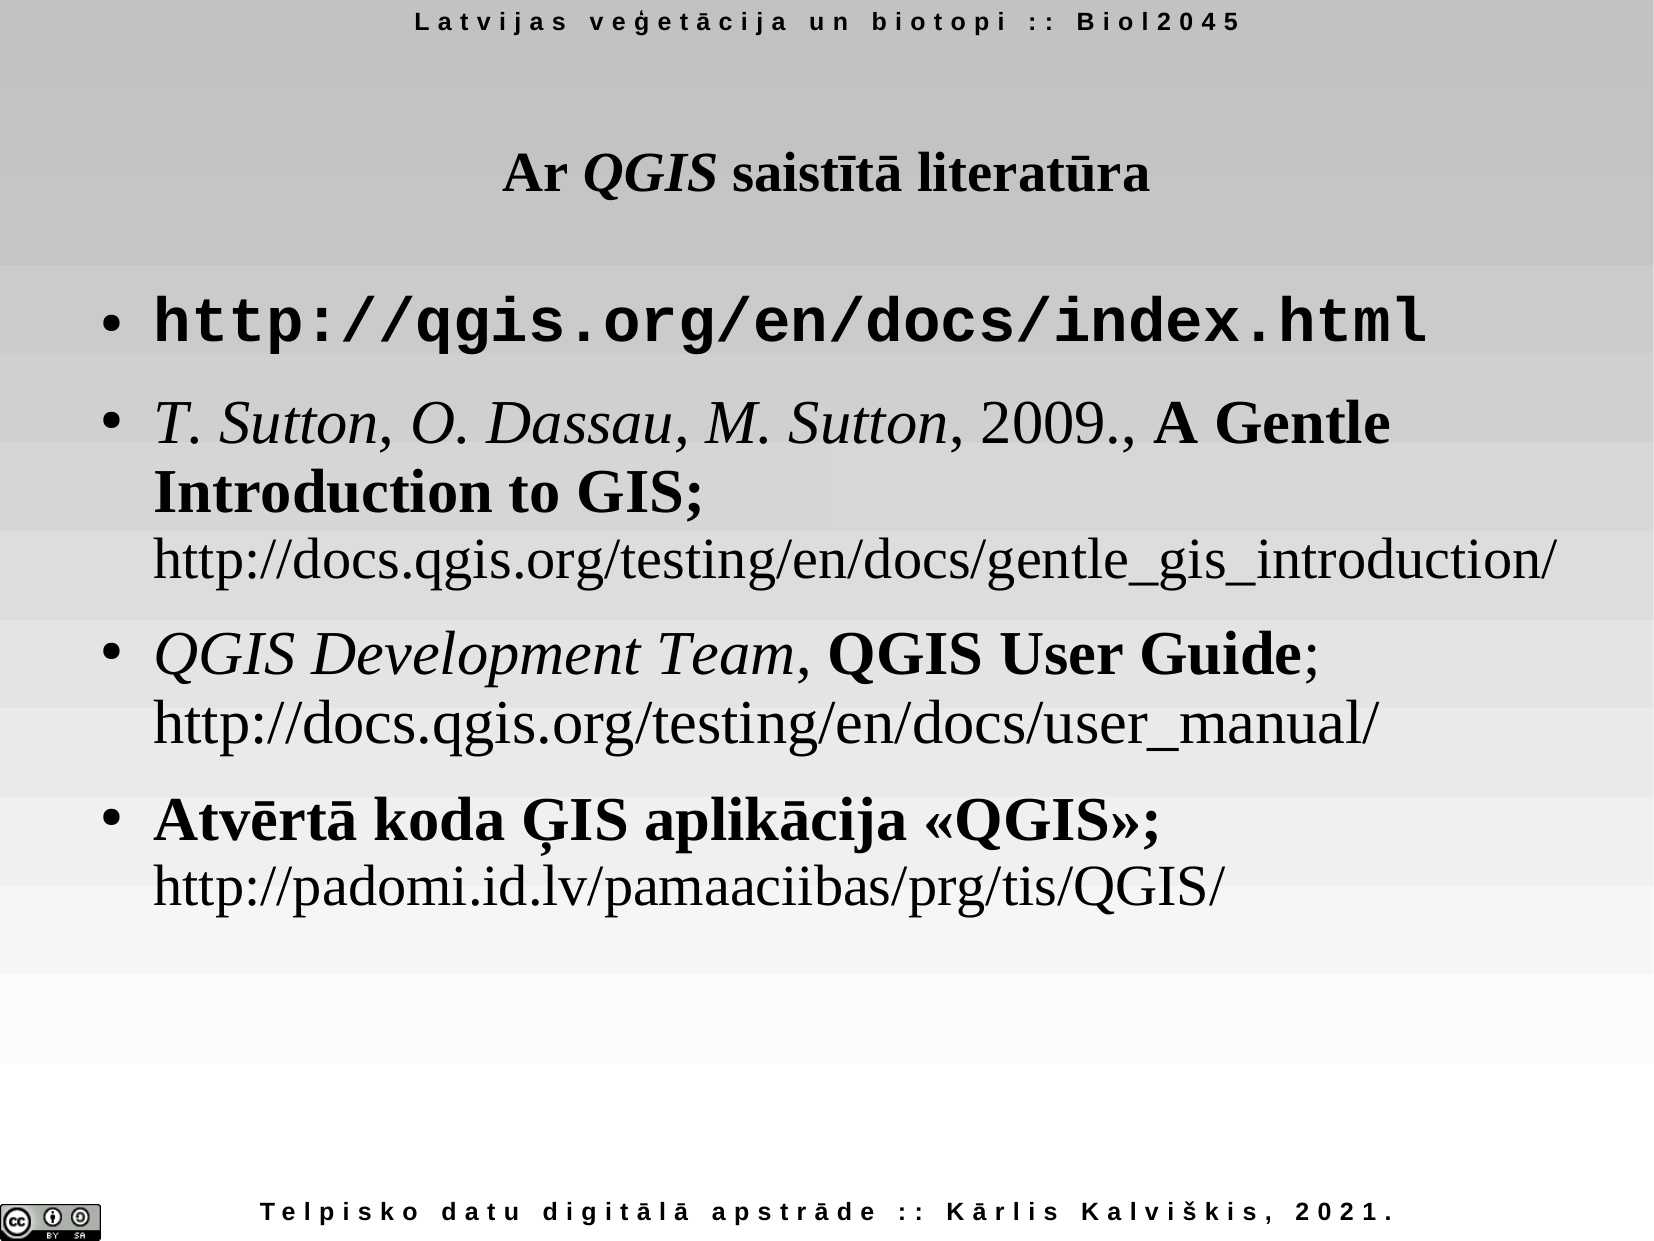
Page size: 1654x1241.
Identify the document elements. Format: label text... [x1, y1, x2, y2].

picture [0, 0, 1654, 1241]
list http://qgis.org/en/docs/index.html T. Sutton, O. Dassau, M. Sutton, 2009., A Gentle Introduction to GIS; http://docs.qgis.org/testing/en/docs/gentle_gis_introduction/ QGIS Development Team, QGIS User Guide; http://docs.qgis.org/testing/en/docs/user_manual/ Atvērtā koda ĢIS aplikācija «QGIS»; http://padomi.id.lv/pamaaciibas/prg/tis/QGIS/ [82, 289, 1571, 1113]
title Ar QGIS saistītā literatūra [29, 49, 1625, 296]
